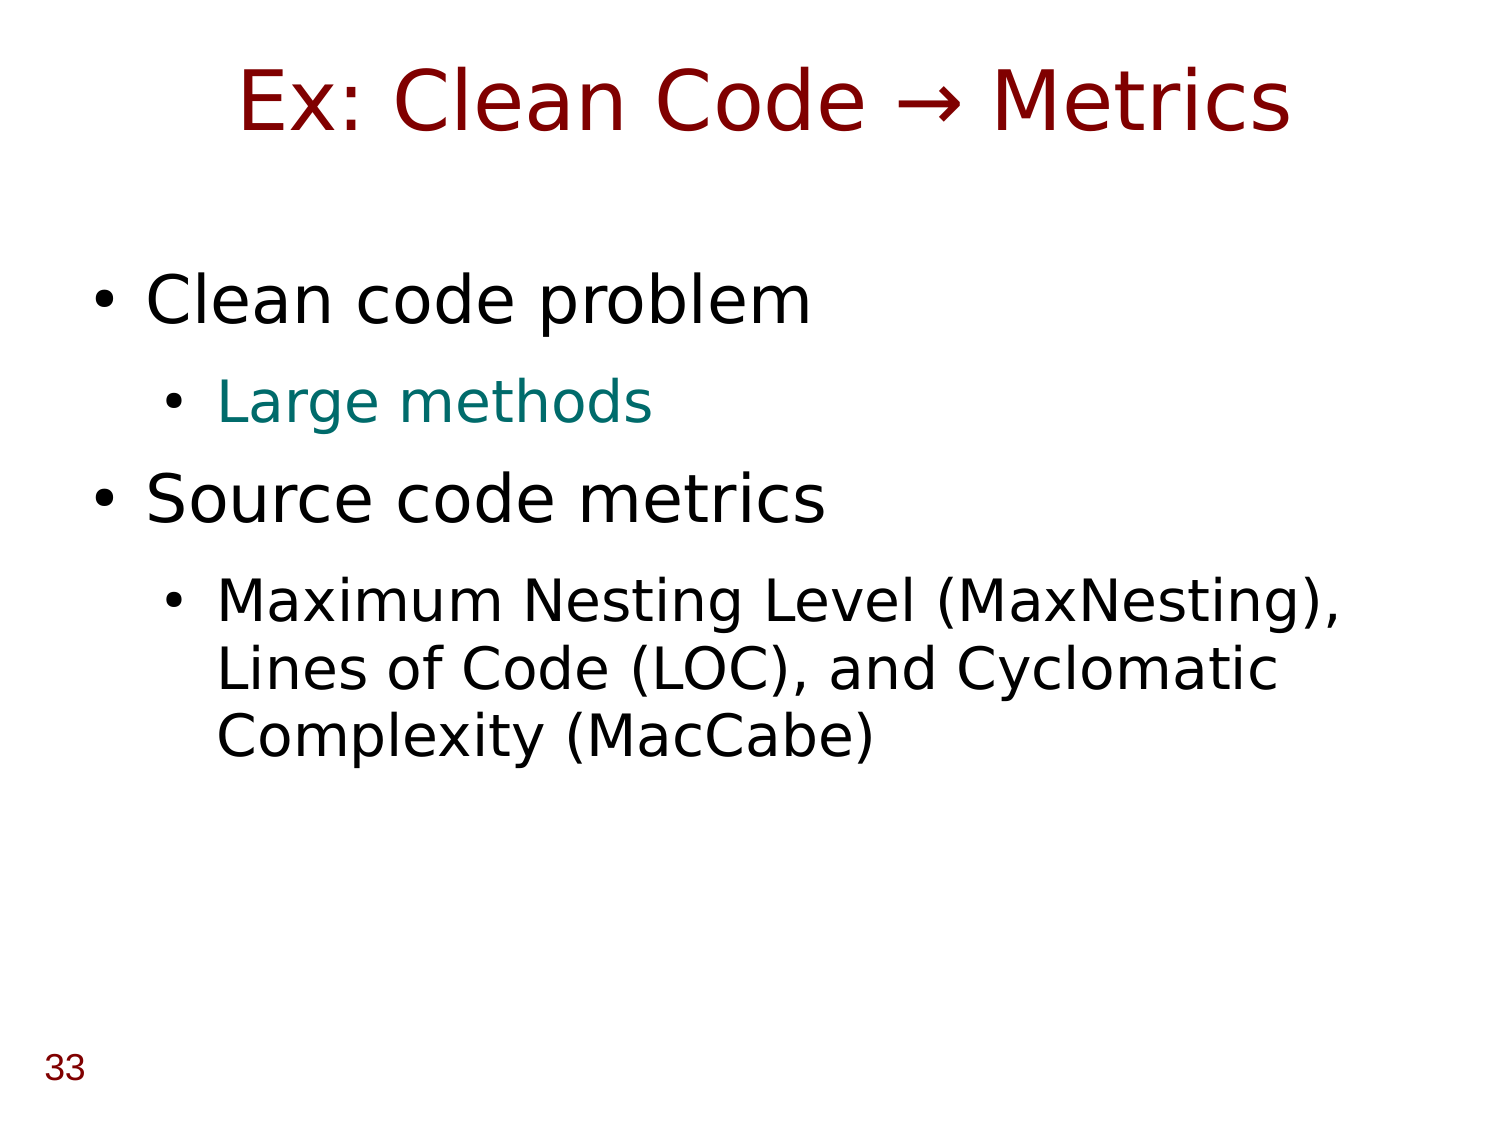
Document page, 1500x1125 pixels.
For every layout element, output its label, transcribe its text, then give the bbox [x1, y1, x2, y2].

title Ex: Clean Code → Metrics [70, 27, 1459, 178]
list Clean code problem Large methods Source code metrics Maximum Nesting Level (MaxNesting), Lines of Code (LOC), and Cyclomatic Complexity (MacCabe) [75, 261, 1447, 1004]
